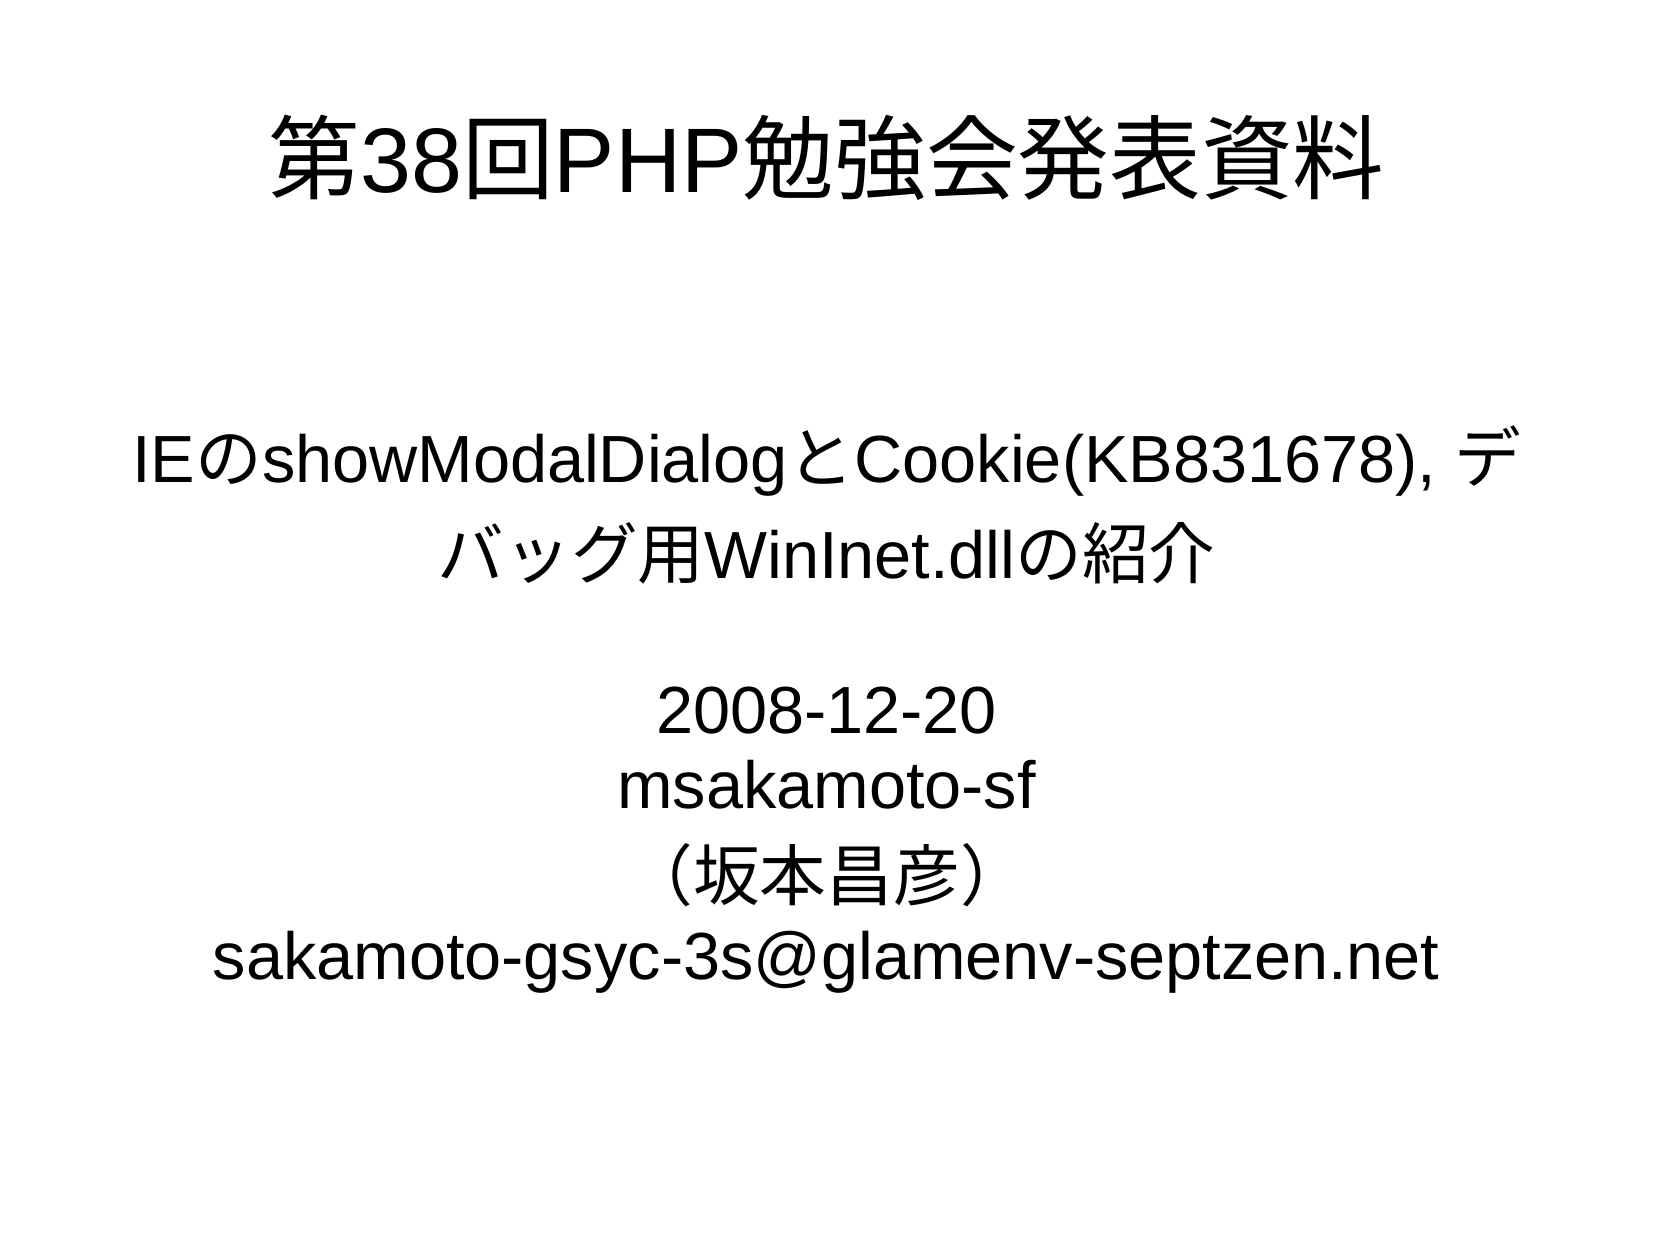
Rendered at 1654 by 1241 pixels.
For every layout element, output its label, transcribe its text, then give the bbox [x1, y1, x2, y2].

subtitle IEのshowModalDialogとCookie(KB831678), デバッグ用WinInet.dllの紹介 2008-12-20 msakamoto-sf （坂本昌彦） sakamoto-gsyc-3s@glamenv-septzen.net [82, 297, 1571, 1102]
title 第38回PHP勉強会発表資料 [82, 56, 1571, 250]
